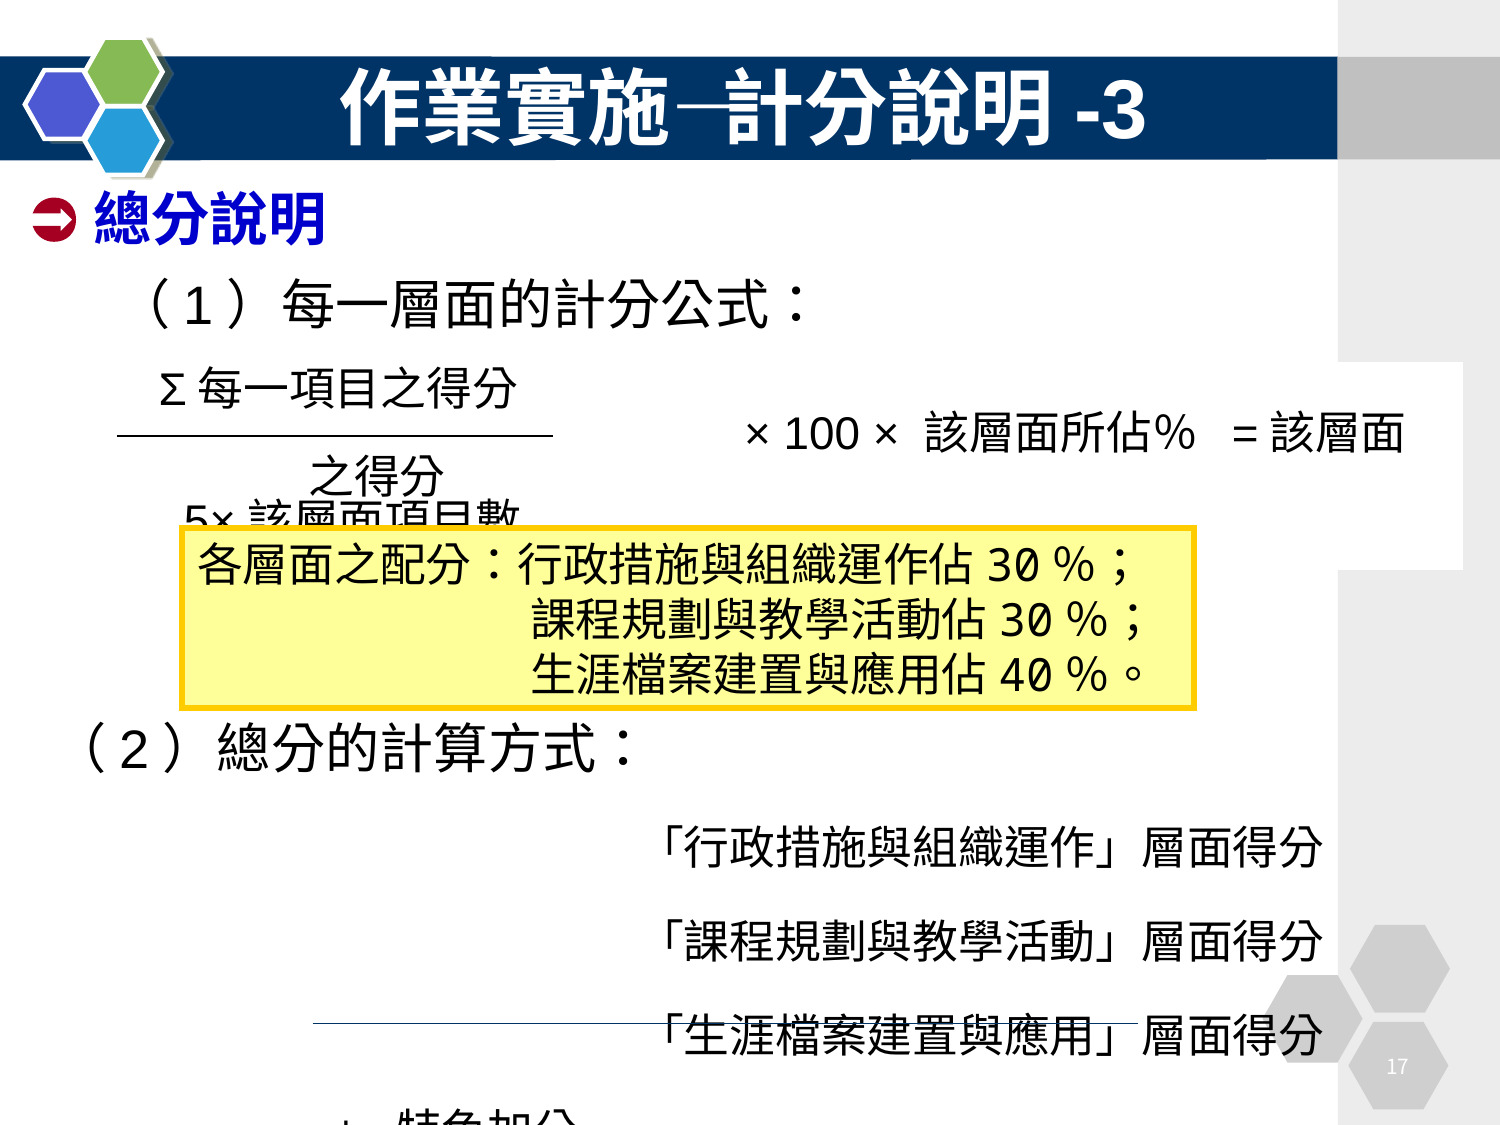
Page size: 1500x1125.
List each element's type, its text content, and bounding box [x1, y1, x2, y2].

text_box 各層面之配分：行政措施與組織運作佔30％； 課程規劃與教學活動佔30％； 生涯檔案建置與應用佔40％。 [182, 527, 1194, 699]
text_box 作業實施—計分說明-3 [37, 47, 1449, 163]
text_box （2）總分的計算方式： 「行政措施與組織運作」層面得分 「課程規劃與教學活動」層面得分 「生涯檔案建置與應用」層面得分 + 特色加分 總 分 [37, 699, 1500, 1125]
list 總分說明 （1）每一層面的計分公式： [0, 174, 1388, 563]
text_box Σ每一項目之得分 × 100 × 該層面所佔％ =該層面之得分 5×該層面項目數 [143, 362, 1463, 569]
